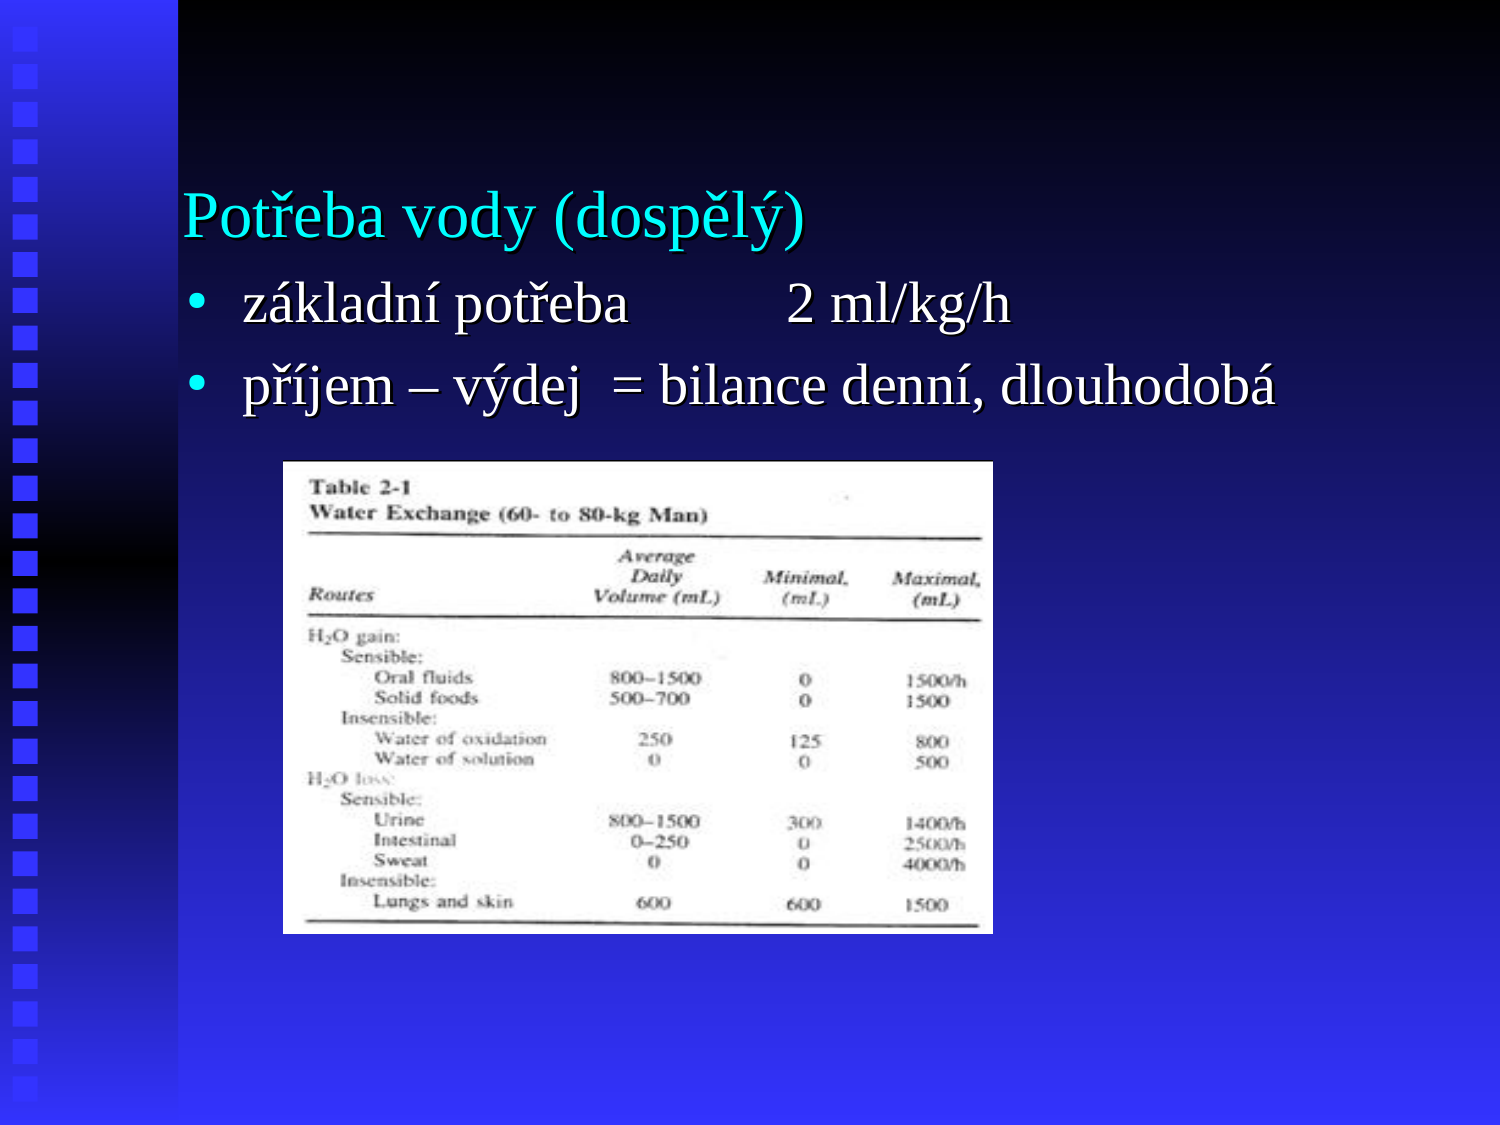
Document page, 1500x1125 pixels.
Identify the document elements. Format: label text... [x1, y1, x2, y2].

picture [283, 460, 993, 934]
title Potřeba vody (dospělý) [182, 110, 1500, 317]
list základní potřeba 2 ml/kg/h příjem – výdej = bilance denní, dlouhodobá [186, 266, 1500, 1012]
